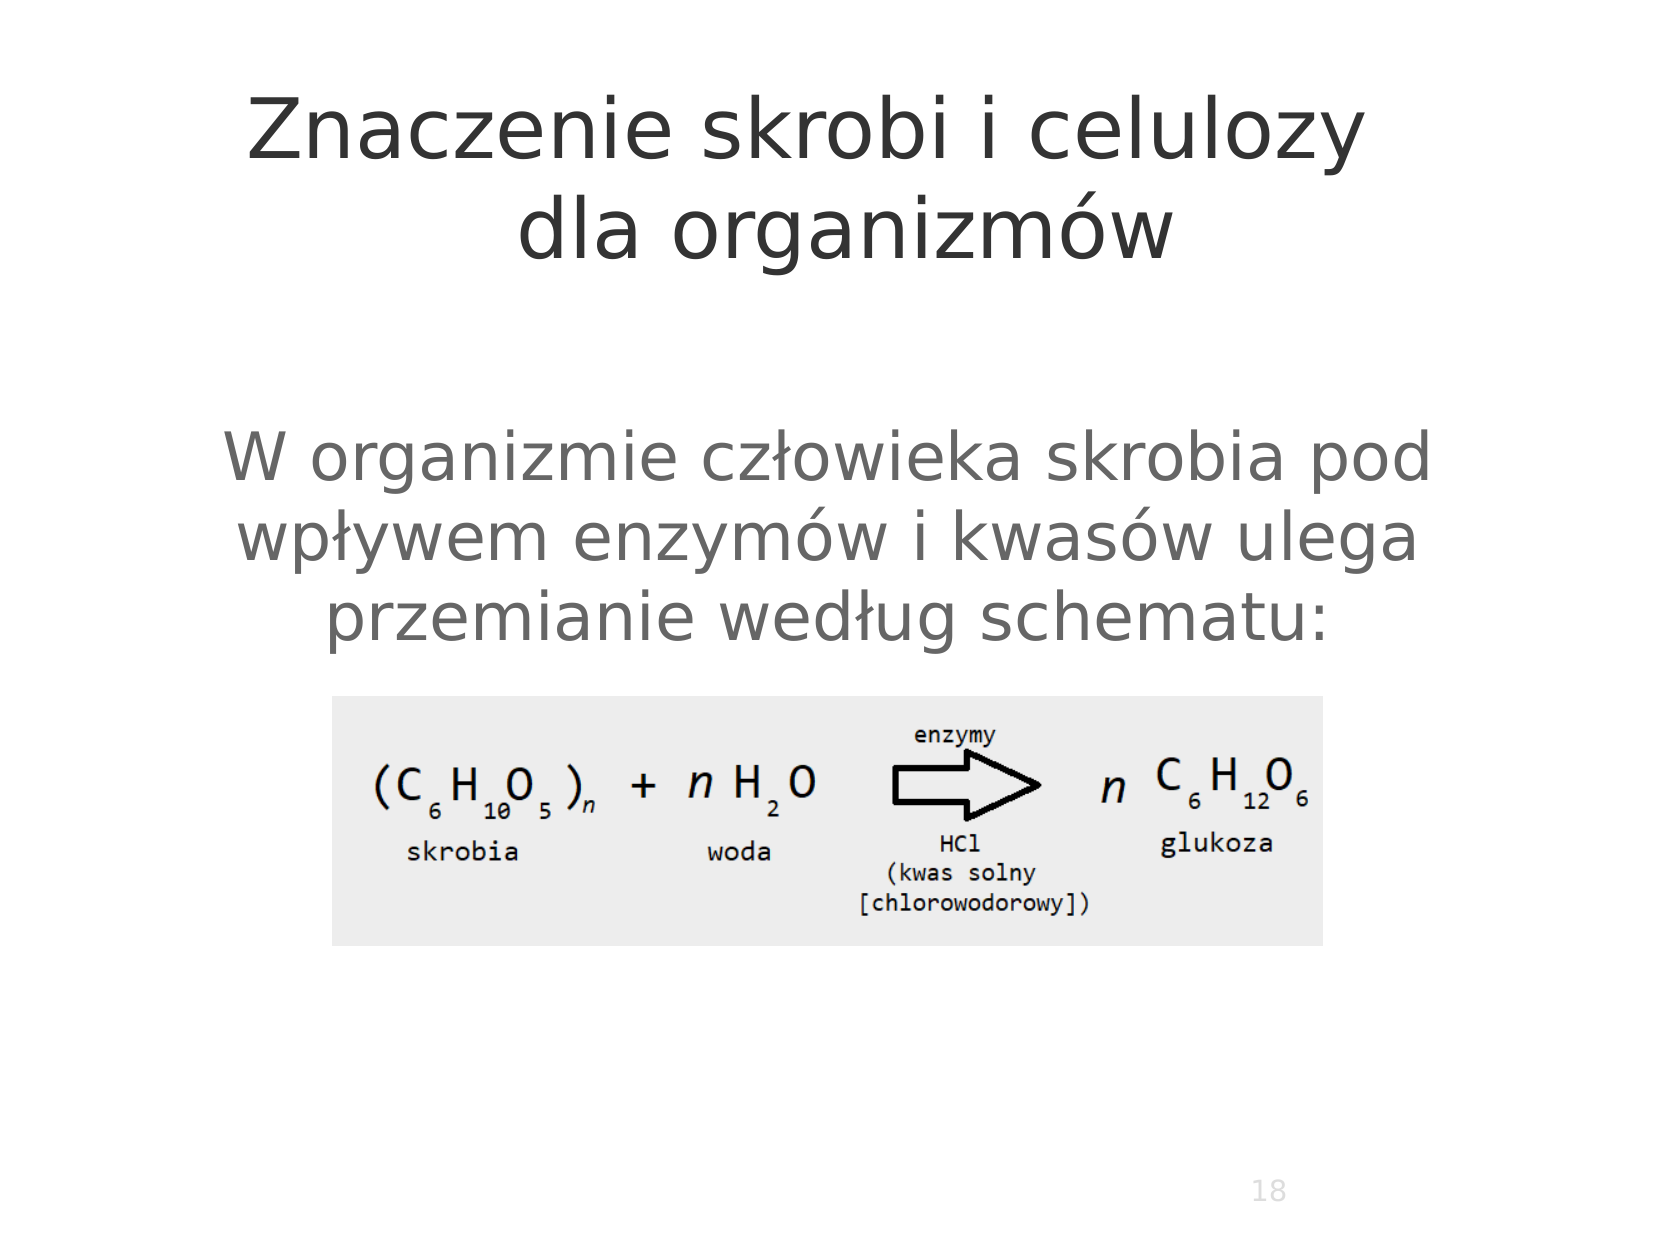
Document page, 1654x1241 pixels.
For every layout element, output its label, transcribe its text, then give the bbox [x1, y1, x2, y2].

title Znaczenie skrobi i celulozy dla organizmów [135, 74, 1560, 272]
picture [332, 696, 1323, 946]
text_box [1250, 1172, 1636, 1241]
list W organizmie człowieka skrobia pod wpływem enzymów i kwasów ulega przemianie według schematu: [118, 413, 1540, 691]
